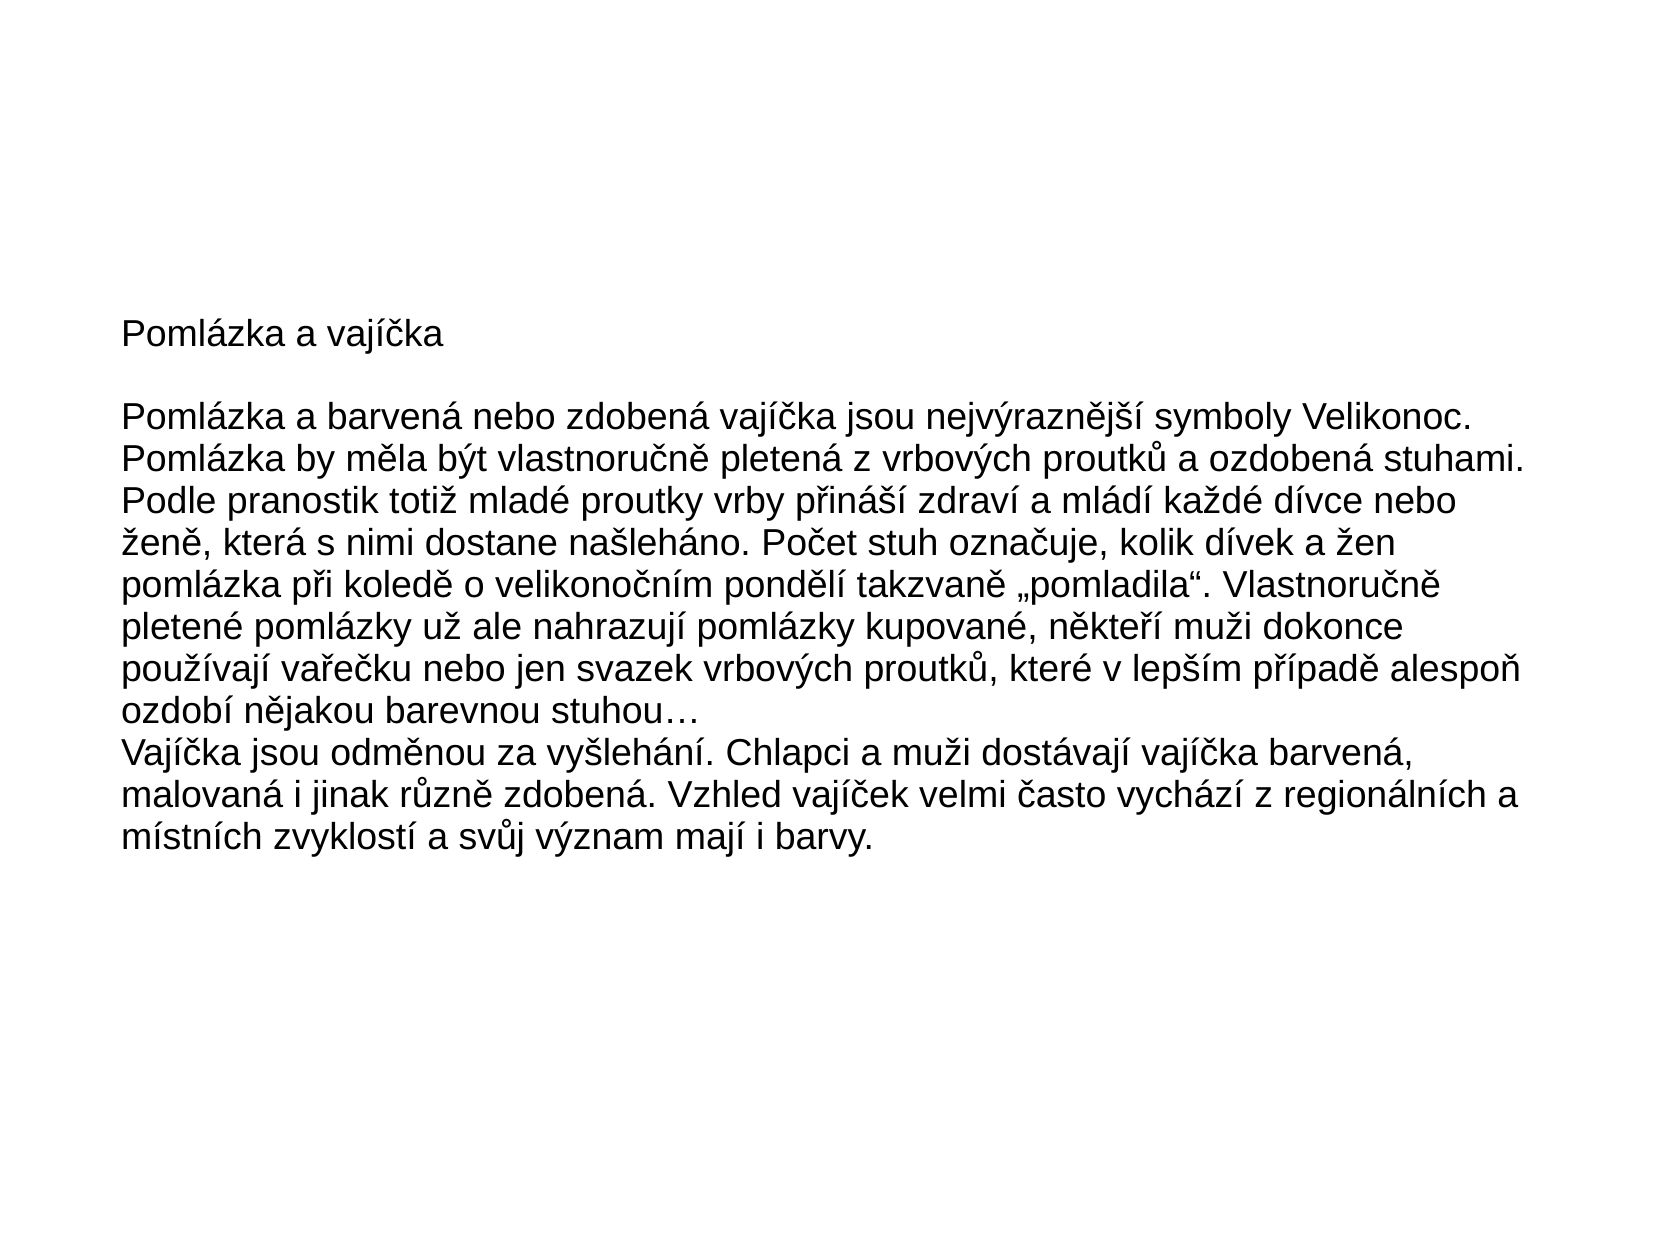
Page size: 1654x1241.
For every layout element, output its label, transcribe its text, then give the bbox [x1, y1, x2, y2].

text_box Pomlázka a vajíčka Pomlázka a barvená nebo zdobená vajíčka jsou nejvýraznější symboly Velikonoc. Pomlázka by měla být vlastnoručně pletená z vrbových proutků a ozdobená stuhami. Podle pranostik totiž mladé proutky vrby přináší zdraví a mládí každé dívce nebo ženě, která s nimi dostane našleháno. Počet stuh označuje, kolik dívek a žen pomlázka při koledě o velikonočním pondělí takzvaně „pomladila“. Vlastnoručně pletené pomlázky už ale nahrazují pomlázky kupované, někteří muži dokonce používají vařečku nebo jen svazek vrbových proutků, které v lepším případě alespoň ozdobí nějakou barevnou stuhou… Vajíčka jsou odměnou za vyšlehání. Chlapci a muži dostávají vajíčka barvená, malovaná i jinak různě zdobená. Vzhled vajíček velmi často vychází z regionálních a místních zvyklostí a svůj význam mají i barvy. [106, 304, 1571, 1134]
